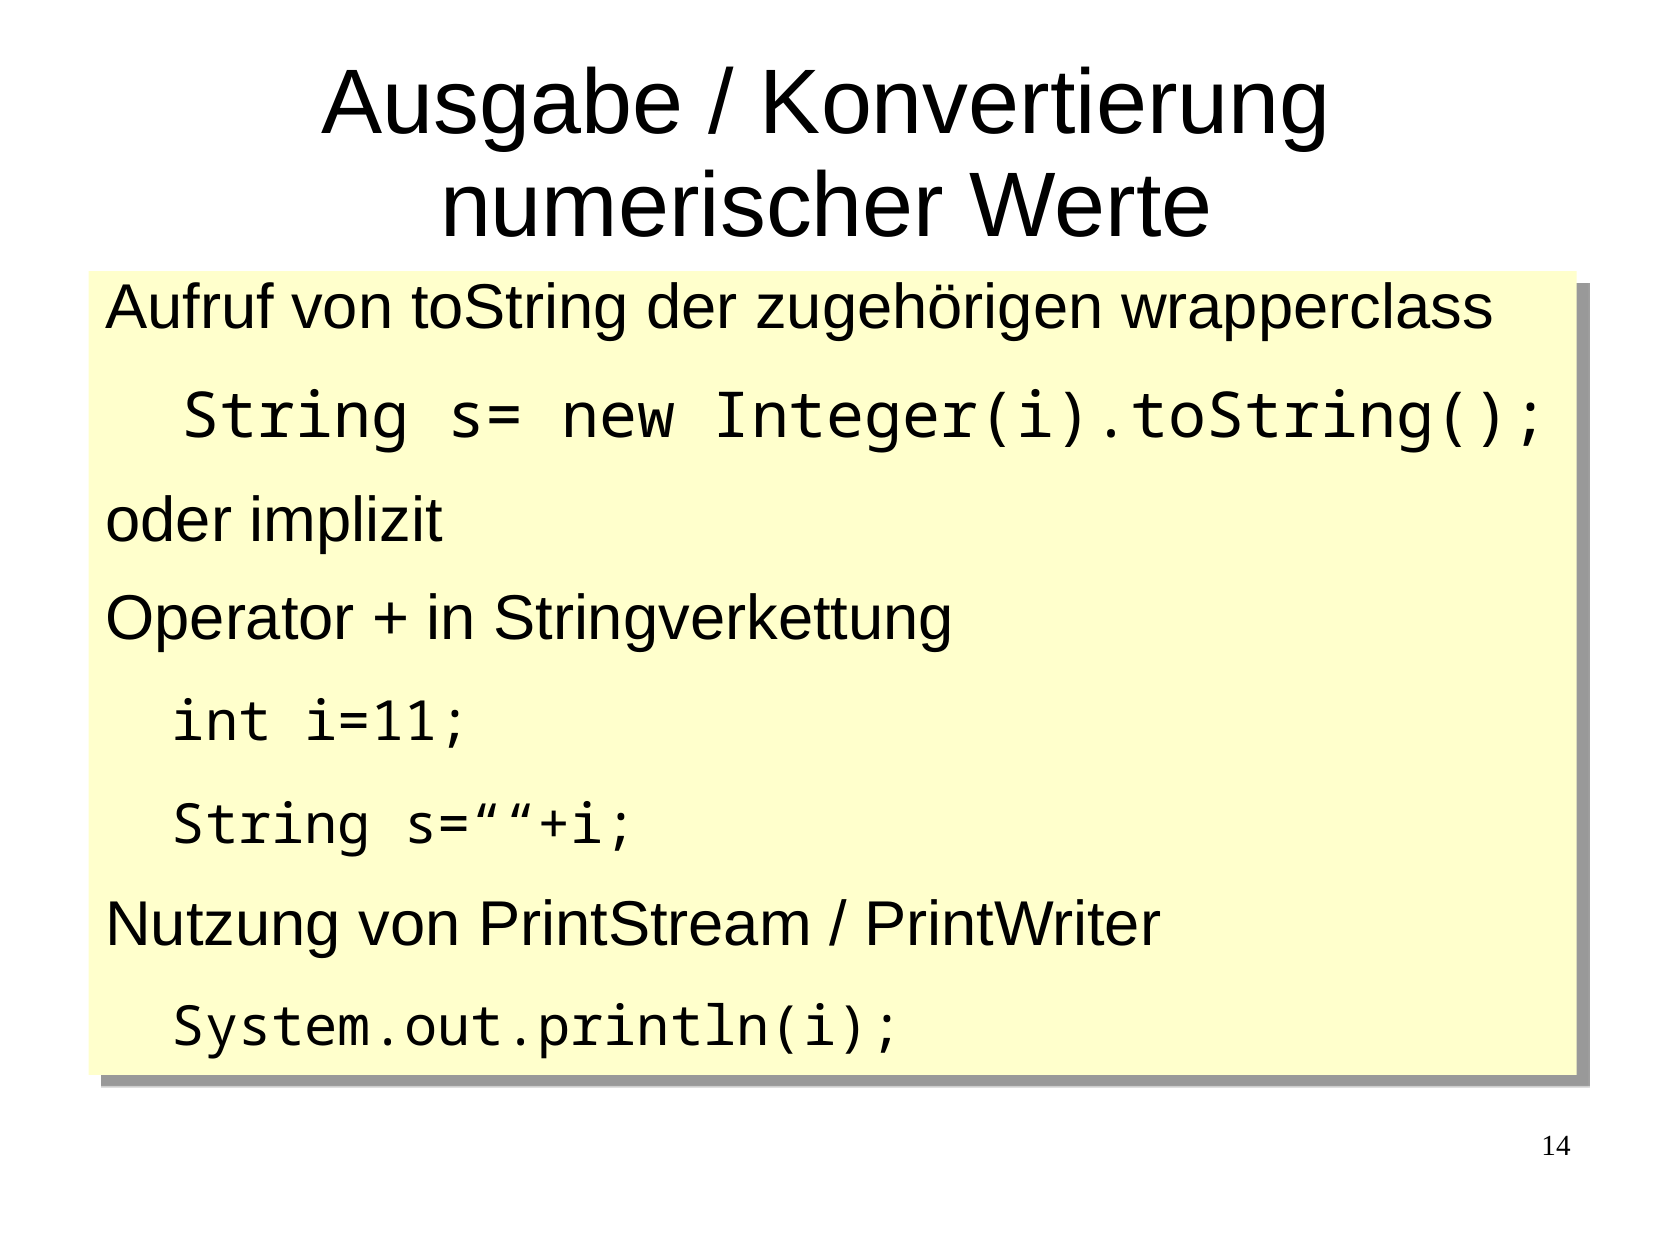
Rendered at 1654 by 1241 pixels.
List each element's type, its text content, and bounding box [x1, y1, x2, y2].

title Ausgabe / Konvertierung numerischer Werte [82, 49, 1571, 257]
list Aufruf von toString der zugehörigen wrapperclass String s= new Integer(i).toString(); oder implizit Operator + in Stringverkettung int i=11; String s=““+i; Nutzung von PrintStream / PrintWriter System.out.println(i); [88, 271, 1577, 1075]
